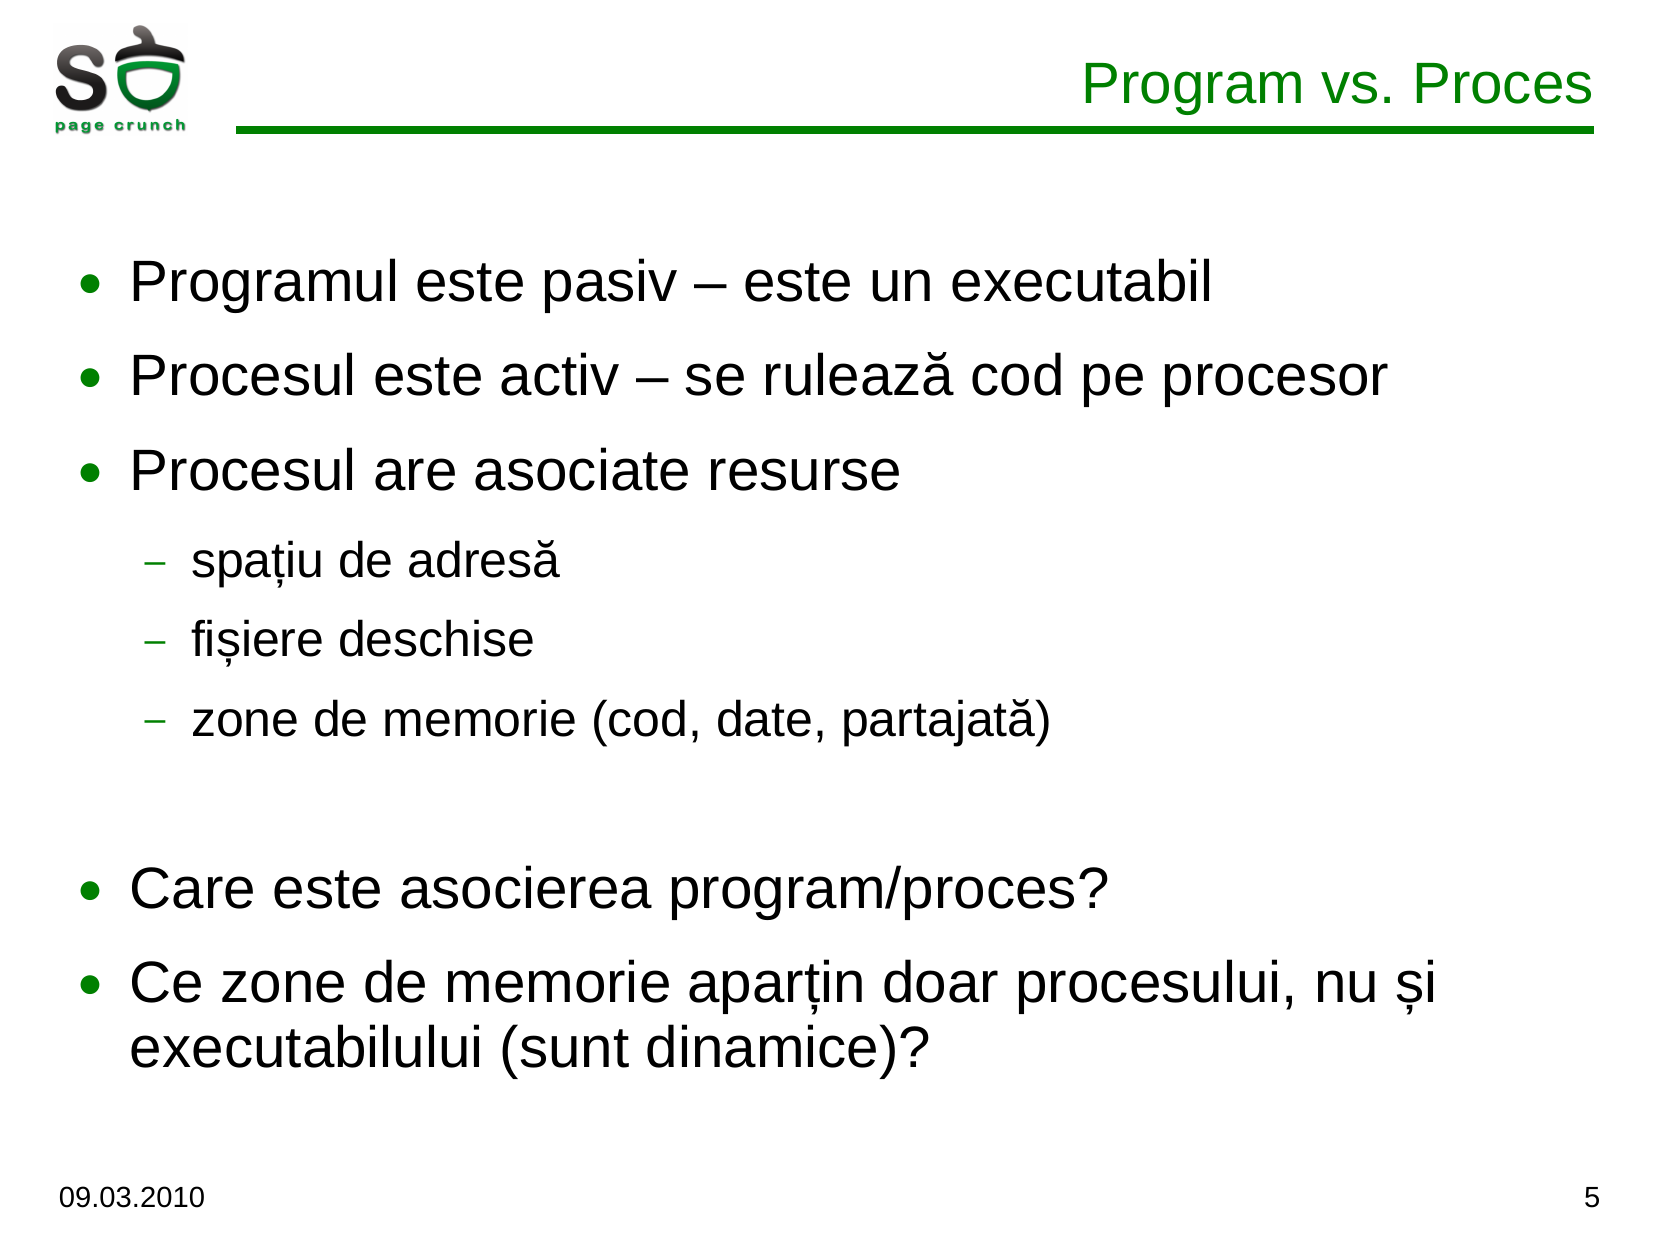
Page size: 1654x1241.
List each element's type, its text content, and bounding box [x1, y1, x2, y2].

title Program vs. Proces [236, 49, 1595, 119]
list Programul este pasiv – este un executabil Procesul este activ – se rulează cod pe procesor Procesul are asociate resurse spațiu de adresă fișiere deschise zone de memorie (cod, date, partajată) Care este asocierea program/proces? Ce zone de memorie aparțin doar procesului, nu și executabilului (sunt dinamice)? [59, 177, 1595, 1152]
picture [53, 23, 188, 136]
